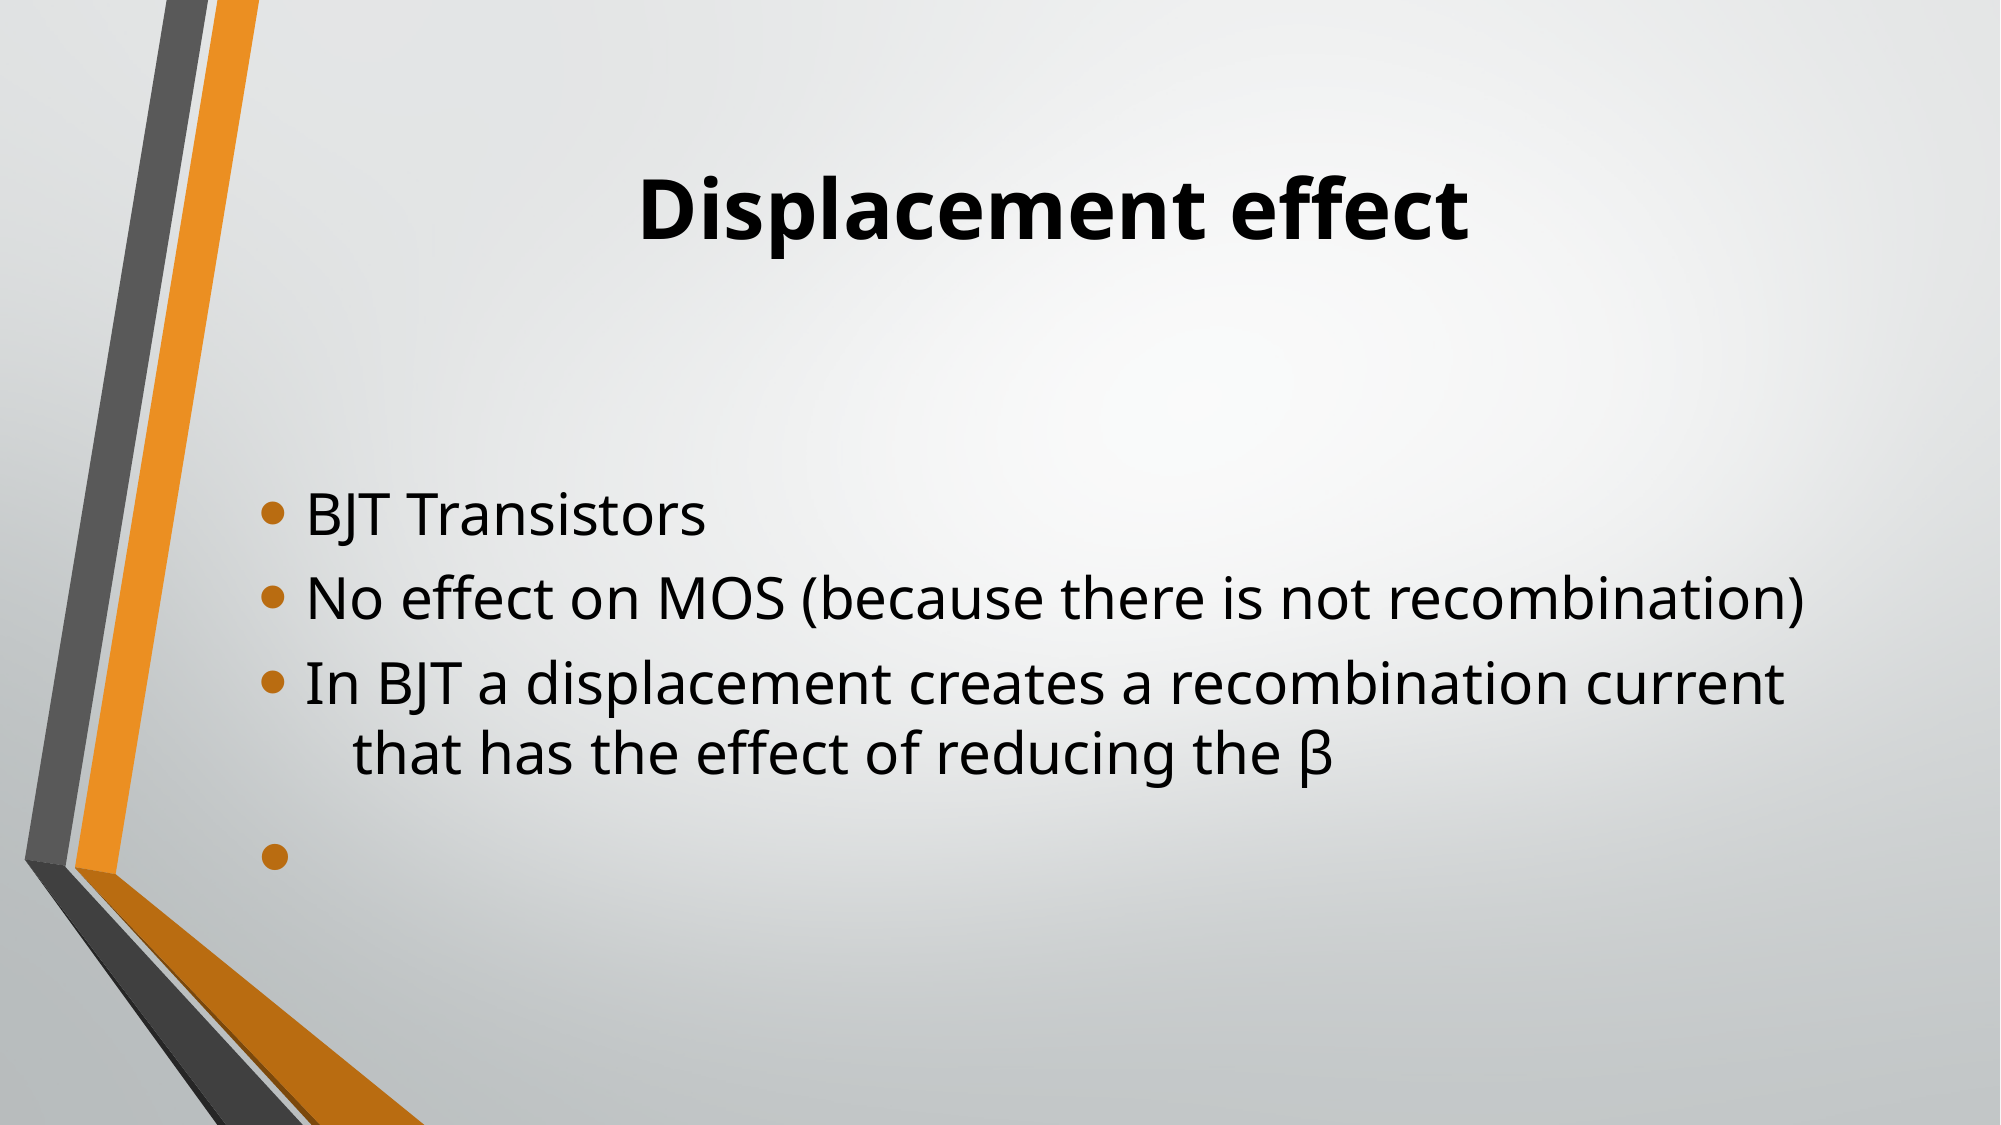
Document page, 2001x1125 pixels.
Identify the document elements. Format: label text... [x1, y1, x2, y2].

list BJT Transistors No effect on MOS (because there is not recombination) In BJT a displacement creates a recombination current that has the effect of reducing the β [243, 437, 1887, 950]
title Displacement effect [243, 112, 1887, 400]
